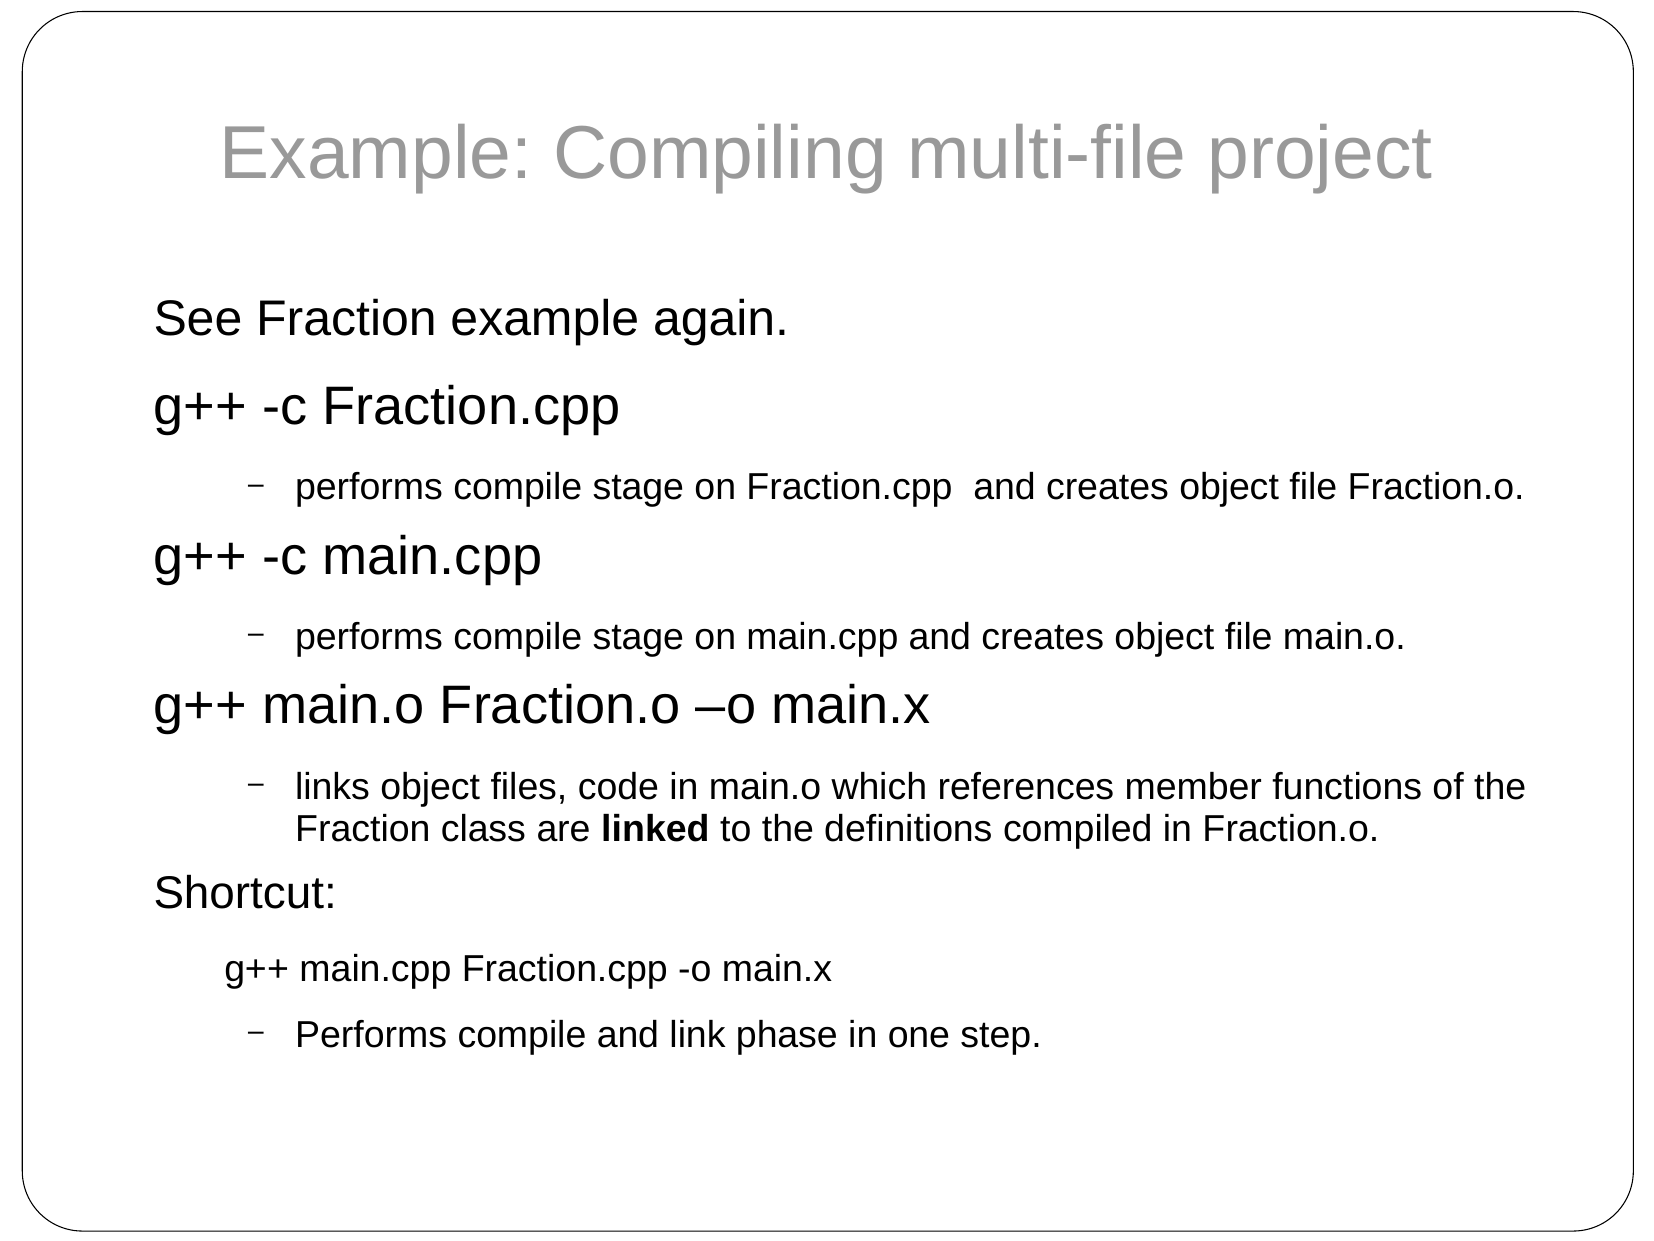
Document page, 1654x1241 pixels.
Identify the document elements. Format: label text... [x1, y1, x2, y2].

list See Fraction example again. g++ -c Fraction.cpp performs compile stage on Fraction.cpp and creates object file Fraction.o. g++ -c main.cpp performs compile stage on main.cpp and creates object file main.o. g++ main.o Fraction.o –o main.x links object files, code in main.o which references member functions of the Fraction class are linked to the definitions compiled in Fraction.o. Shortcut: g++ main.cpp Fraction.cpp -o main.x Performs compile and link phase in one step. [82, 290, 1571, 1109]
title Example: Compiling multi-file project [82, 56, 1571, 250]
